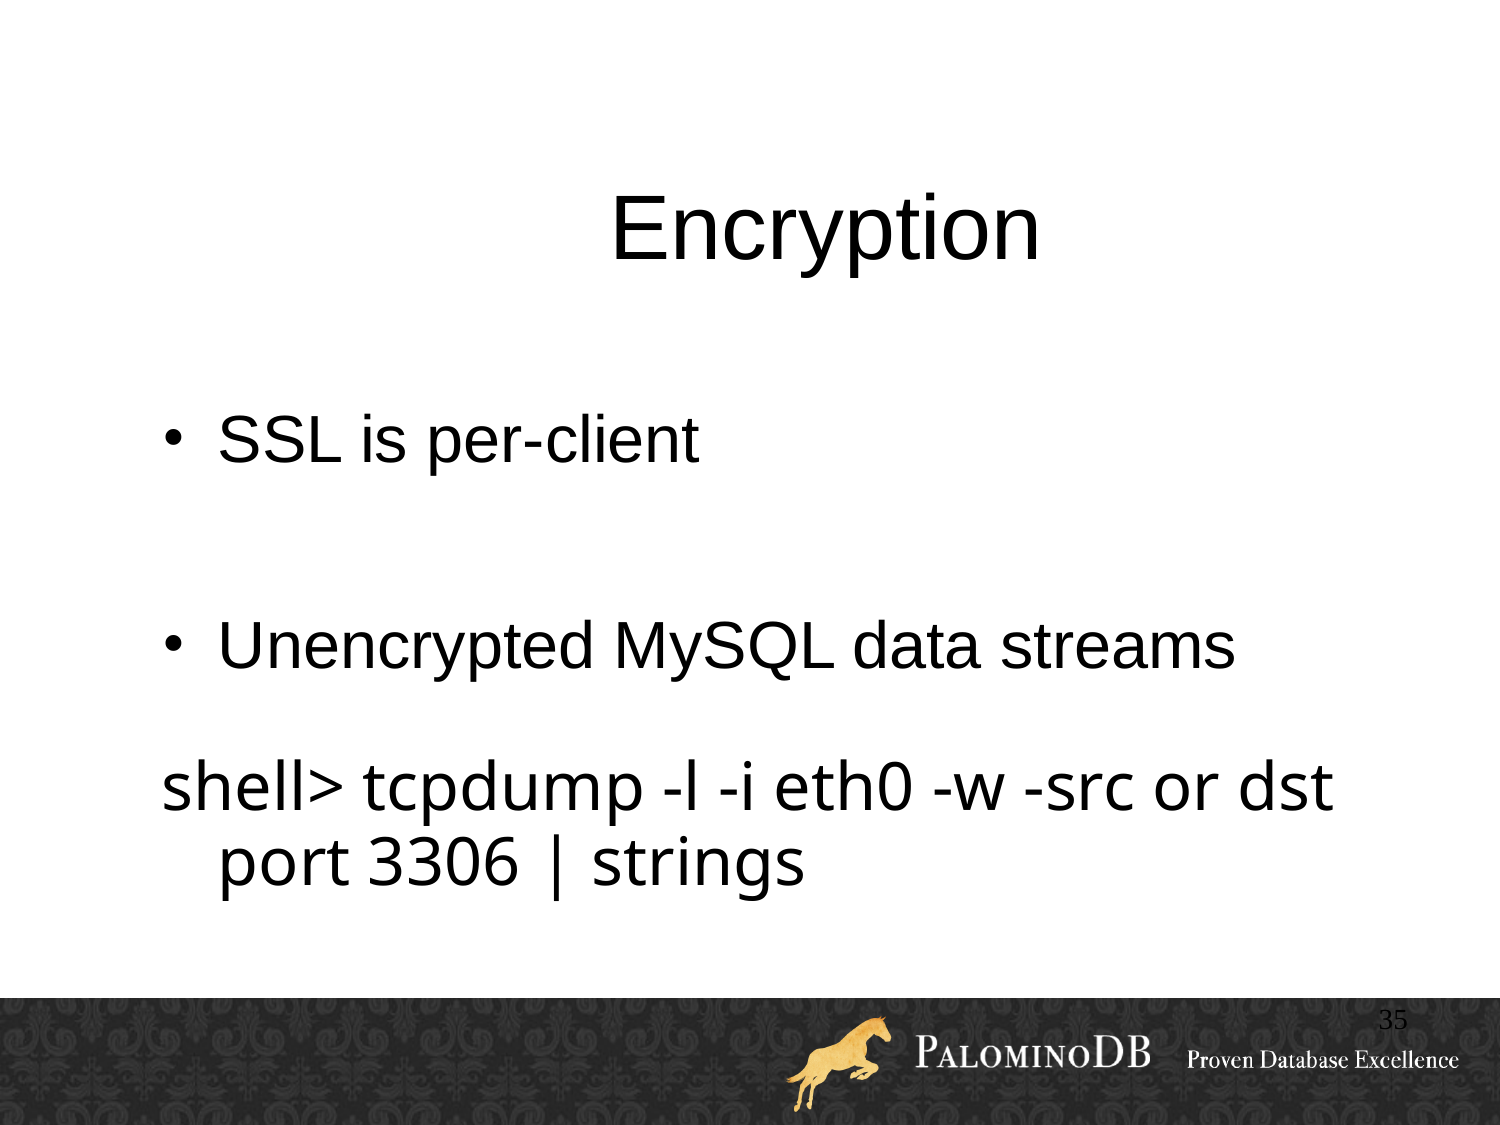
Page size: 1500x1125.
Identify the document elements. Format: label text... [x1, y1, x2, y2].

title Encryption [160, 159, 1493, 296]
picture [0, 998, 1500, 1125]
list SSL is per-client Unencrypted MySQL data streams shell> tcpdump -l -i eth0 -w -src or dst port 3306 | strings [161, 330, 1424, 1040]
